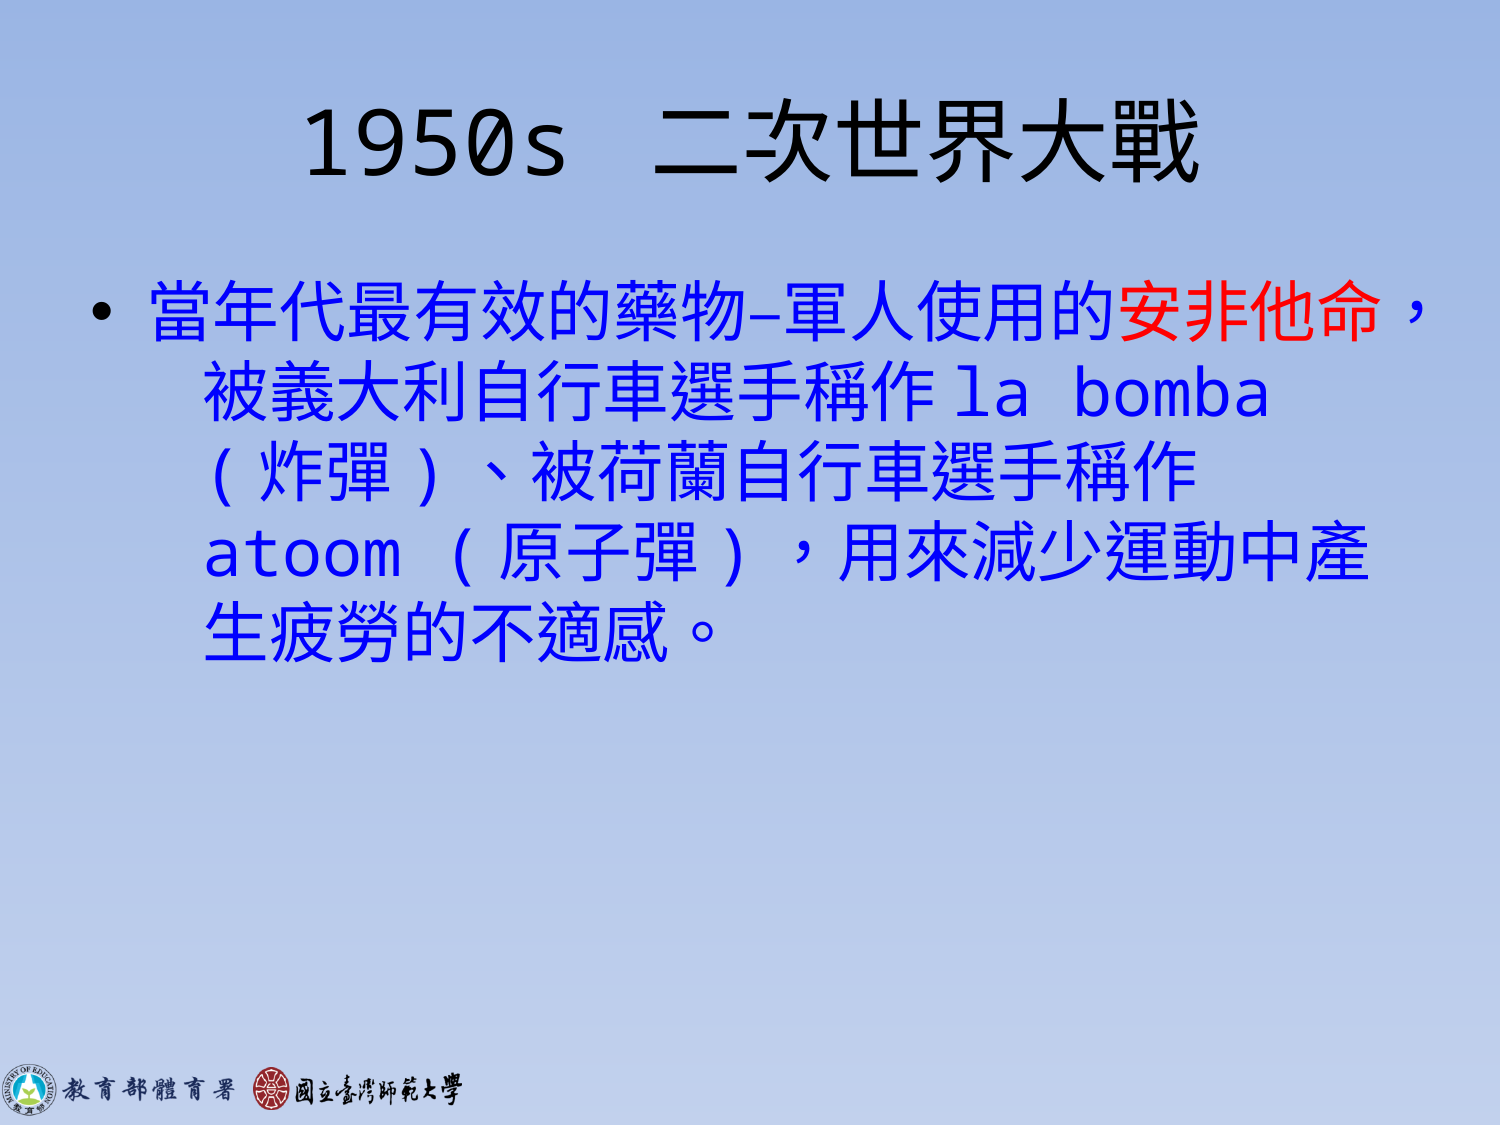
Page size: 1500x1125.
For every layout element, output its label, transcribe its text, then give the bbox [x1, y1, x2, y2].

list 當年代最有效的藥物–軍人使用的安非他命，被義大利自行車選手稱作la bomba (炸彈)、被荷蘭自行車選手稱作atoom (原子彈)，用來減少運動中產生疲勞的不適感。 [75, 262, 1426, 1005]
title 1950s 二次世界大戰 [75, 45, 1426, 233]
